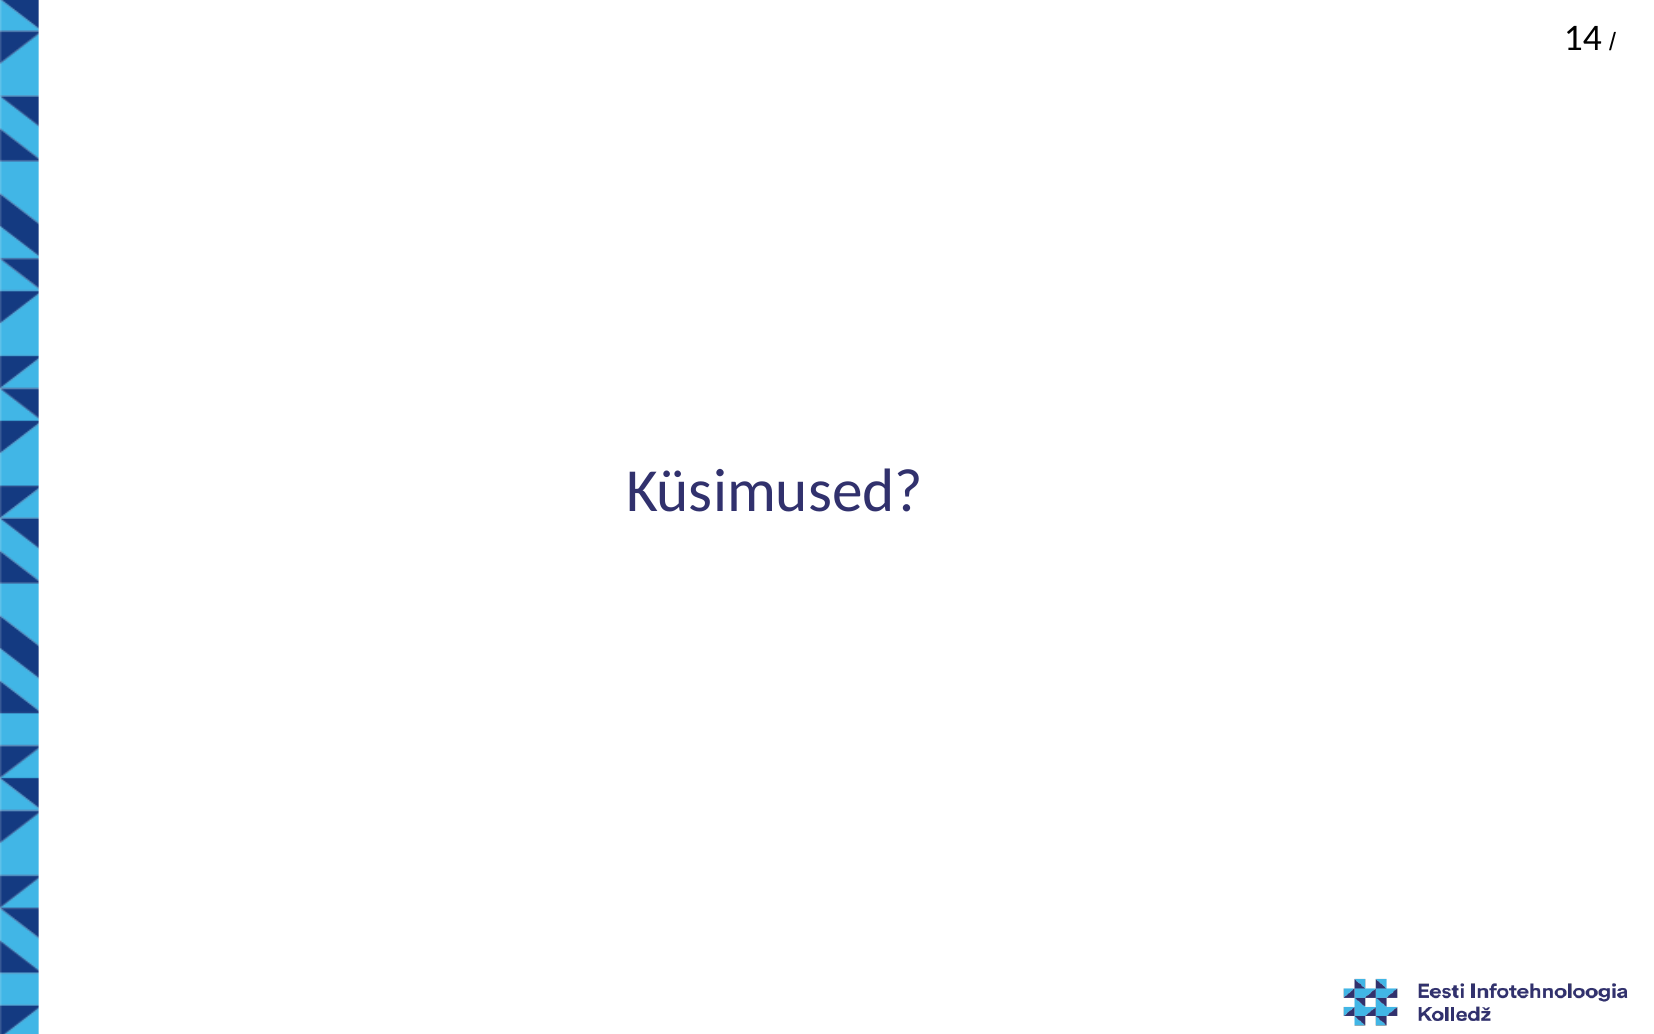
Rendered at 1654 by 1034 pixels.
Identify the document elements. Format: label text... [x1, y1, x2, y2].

title Küsimused? [625, 431, 1044, 544]
